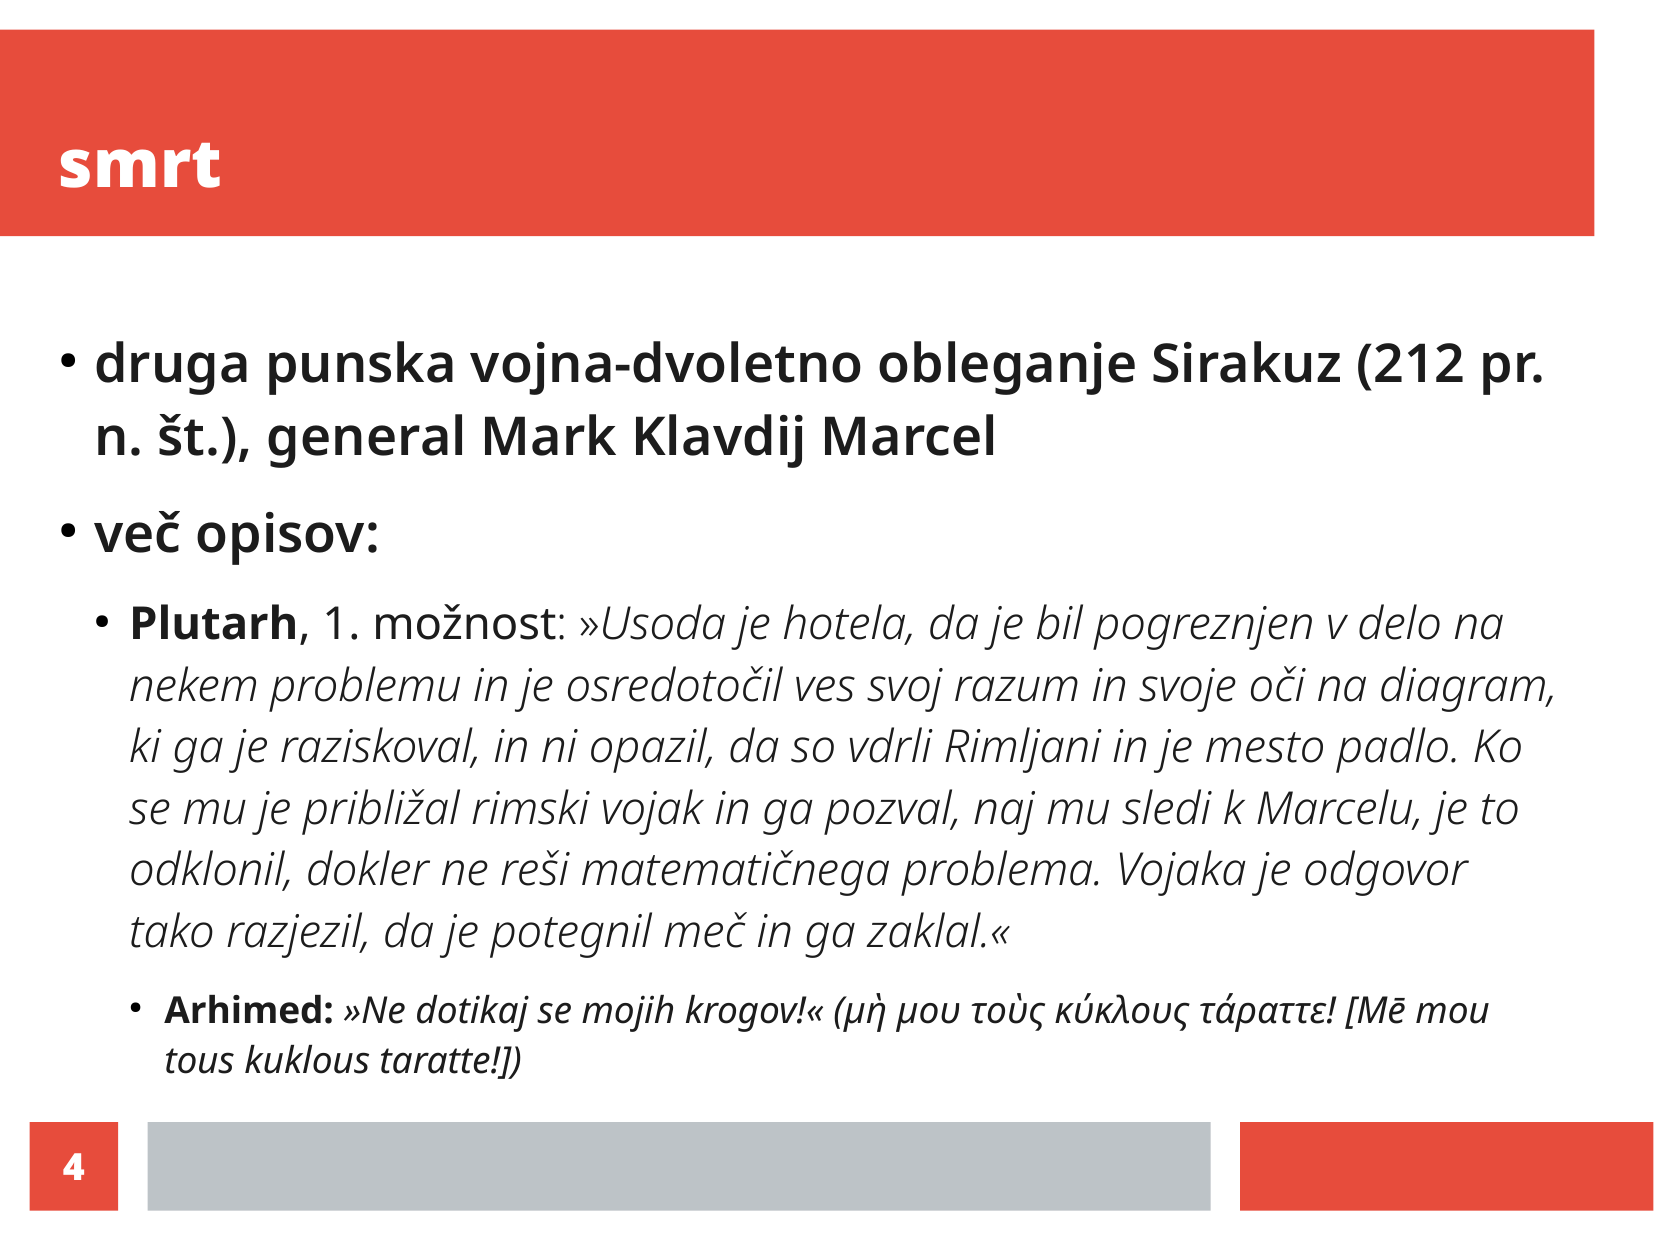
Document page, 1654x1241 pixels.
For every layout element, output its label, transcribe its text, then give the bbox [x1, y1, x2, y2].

title smrt [59, 59, 1595, 207]
list druga punska vojna-dvoletno obleganje Sirakuz (212 pr. n. št.), general Mark Klavdij Marcel več opisov: Plutarh, 1. možnost: »Usoda je hotela, da je bil pogreznjen v delo na nekem problemu in je osredotočil ves svoj razum in svoje oči na diagram, ki ga je raziskoval, in ni opazil, da so vdrli Rimljani in je mesto padlo. Ko se mu je približal rimski vojak in ga pozval, naj mu sledi k Marcelu, je to odklonil, dokler ne reši matematičnega problema. Vojaka je odgovor tako razjezil, da je potegnil meč in ga zaklal.« Arhimed: »Ne dotikaj se mojih krogov!« (μὴ μου τοὺς κύκλους τάραττε! [Mē mou tous kuklous taratte!]) [59, 324, 1565, 1093]
